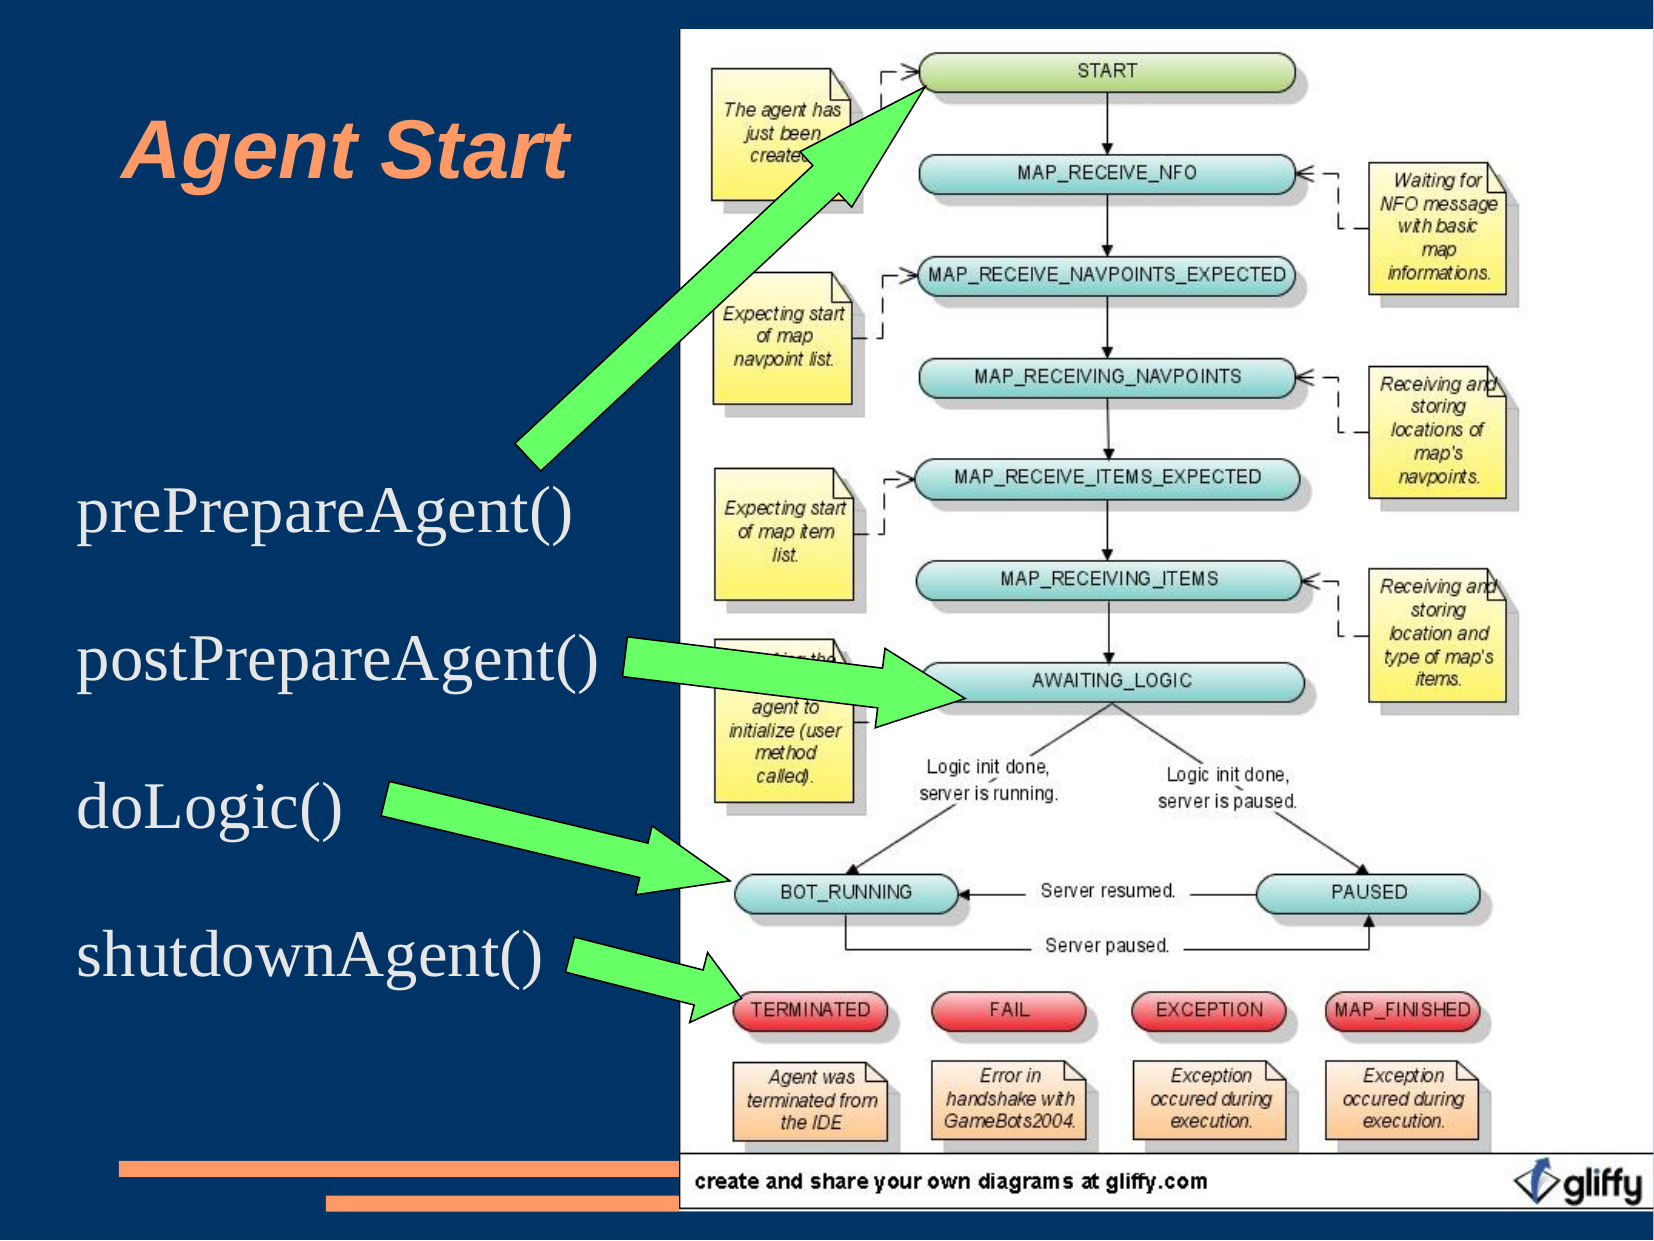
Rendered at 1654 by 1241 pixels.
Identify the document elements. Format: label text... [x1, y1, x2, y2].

text_box [622, 636, 966, 728]
list prePrepareAgent() postPrepareAgent() doLogic() shutdownAgent() [59, 324, 679, 1120]
text_box [514, 86, 926, 472]
picture [679, 29, 1654, 1211]
text_box [565, 937, 742, 1023]
text_box [381, 781, 730, 895]
title Agent Start [121, 53, 679, 247]
